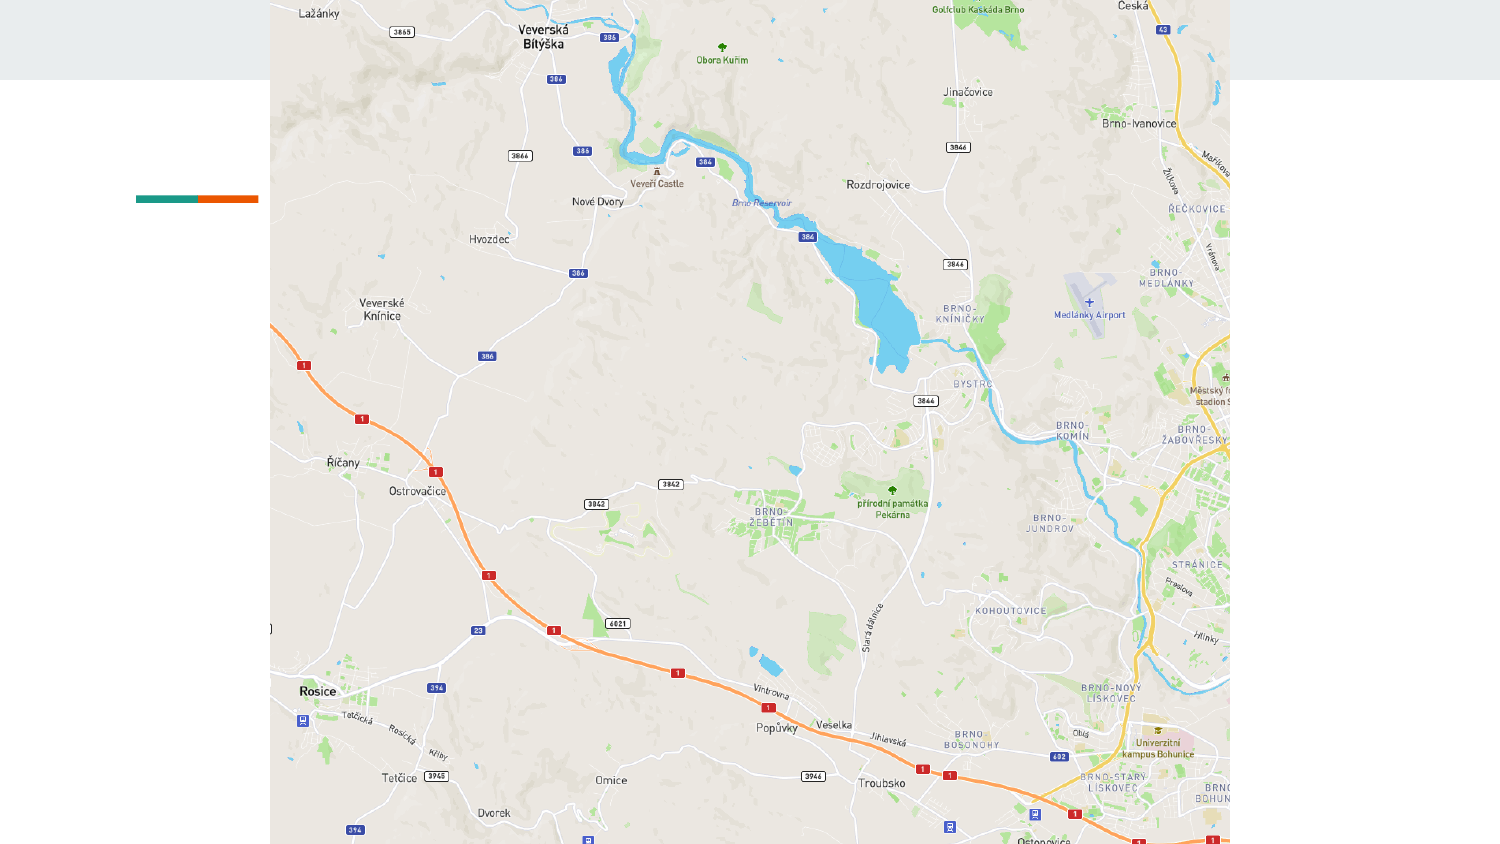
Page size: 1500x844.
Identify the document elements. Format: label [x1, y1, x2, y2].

picture [270, 0, 1230, 844]
